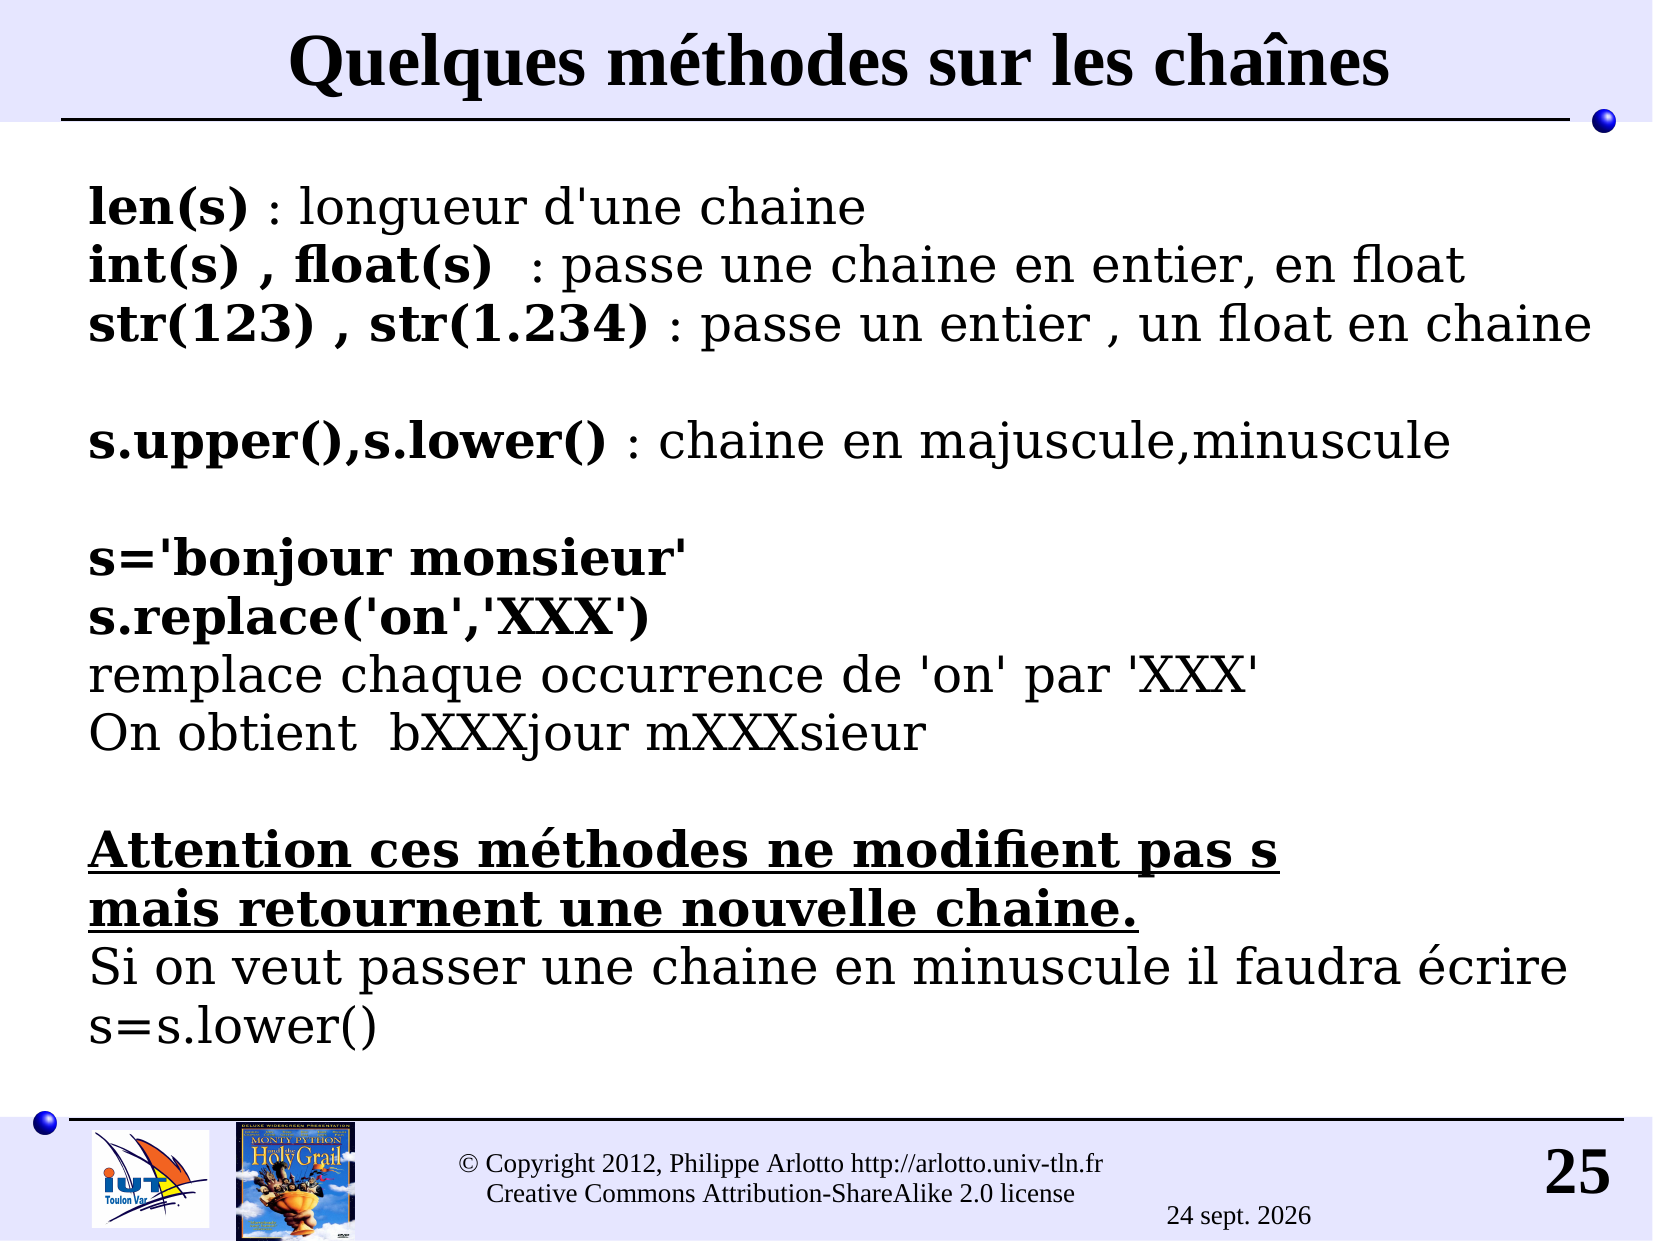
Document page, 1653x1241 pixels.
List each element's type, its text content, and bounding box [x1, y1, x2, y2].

picture [236, 1176, 355, 1241]
title Quelques méthodes sur les chaînes [95, 14, 1585, 107]
text_box len(s) : longueur d'une chaine int(s) , float(s) : passe une chaine en entier, en float str(123) , str(1.234) : passe un entier , un float en chaine s.upper(),s.lower() : chaine en majuscule,minuscule s='bonjour monsieur' s.replace('on','XXX') remplace chaque occurrence de 'on' par 'XXX' On obtient bXXXjour mXXXsieur Attention ces méthodes ne modifient pas s mais retournent une nouvelle chaine. Si on veut passer une chaine en minuscule il faudra écrire s=s.lower() [88, 177, 1596, 1176]
